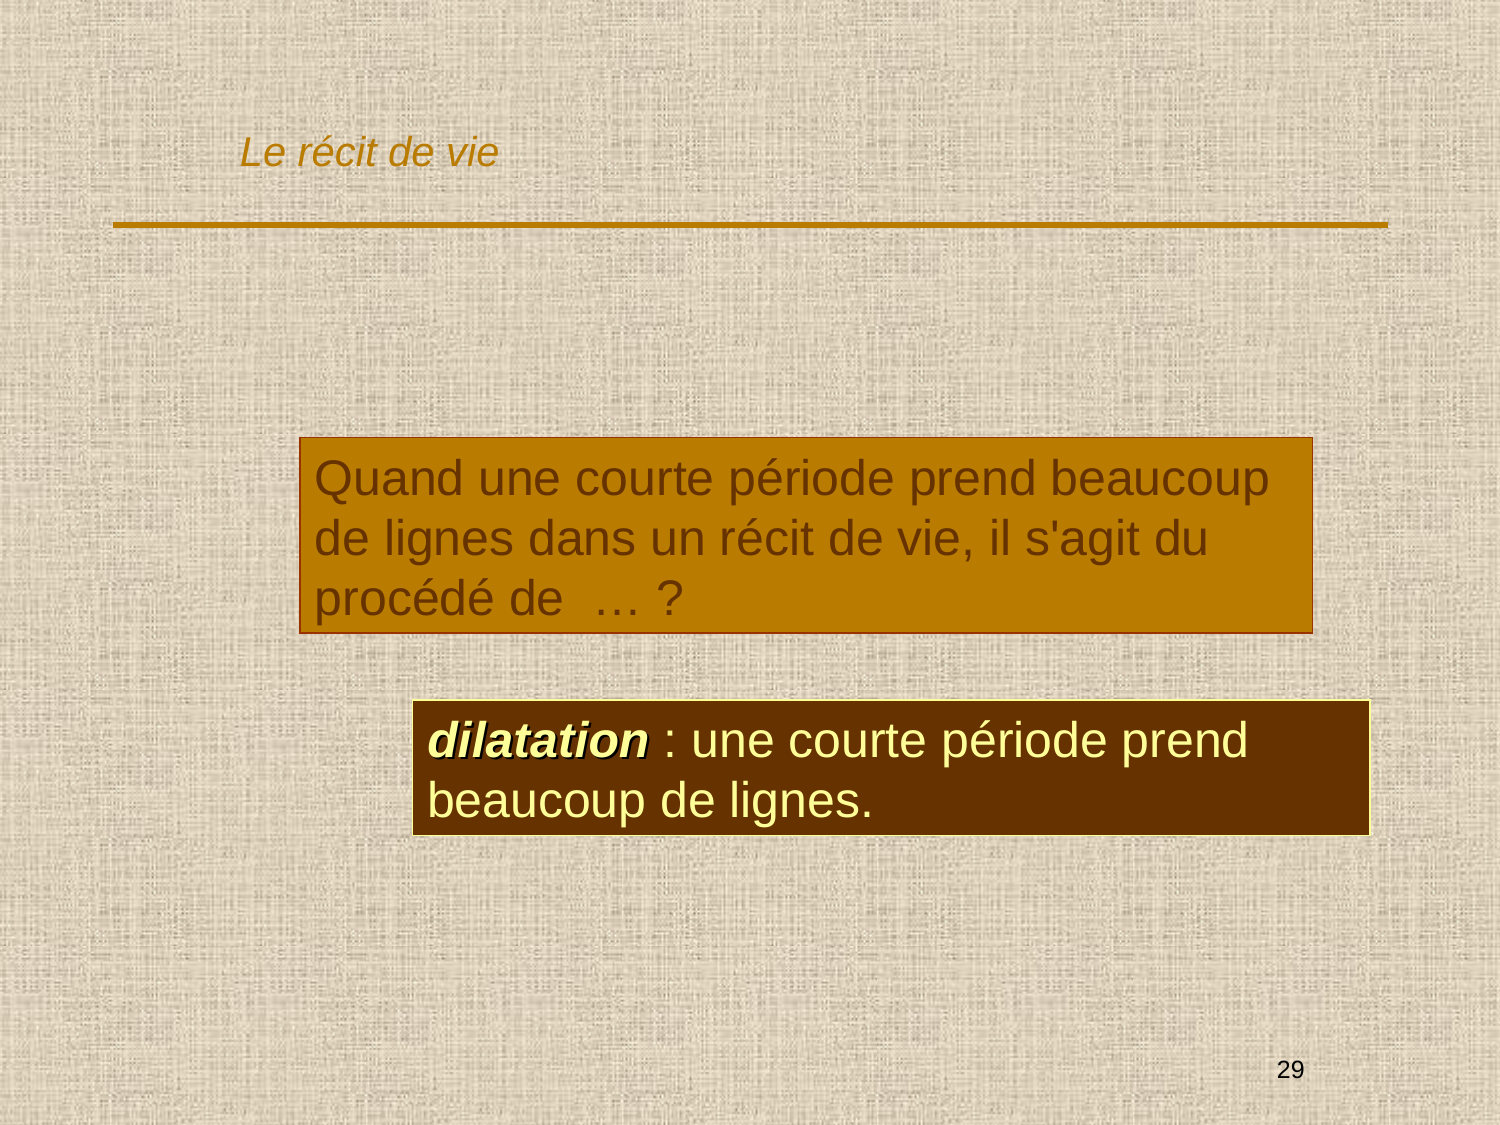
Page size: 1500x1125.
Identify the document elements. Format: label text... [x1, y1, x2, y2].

text_box Le récit de vie [224, 116, 515, 183]
text_box Quand une courte période prend beaucoup de lignes dans un récit de vie, il s'agit du procédé de … ? [299, 437, 1313, 633]
picture [0, 0, 1500, 1125]
text_box dilatation : une courte période prend beaucoup de lignes. [412, 699, 1371, 836]
